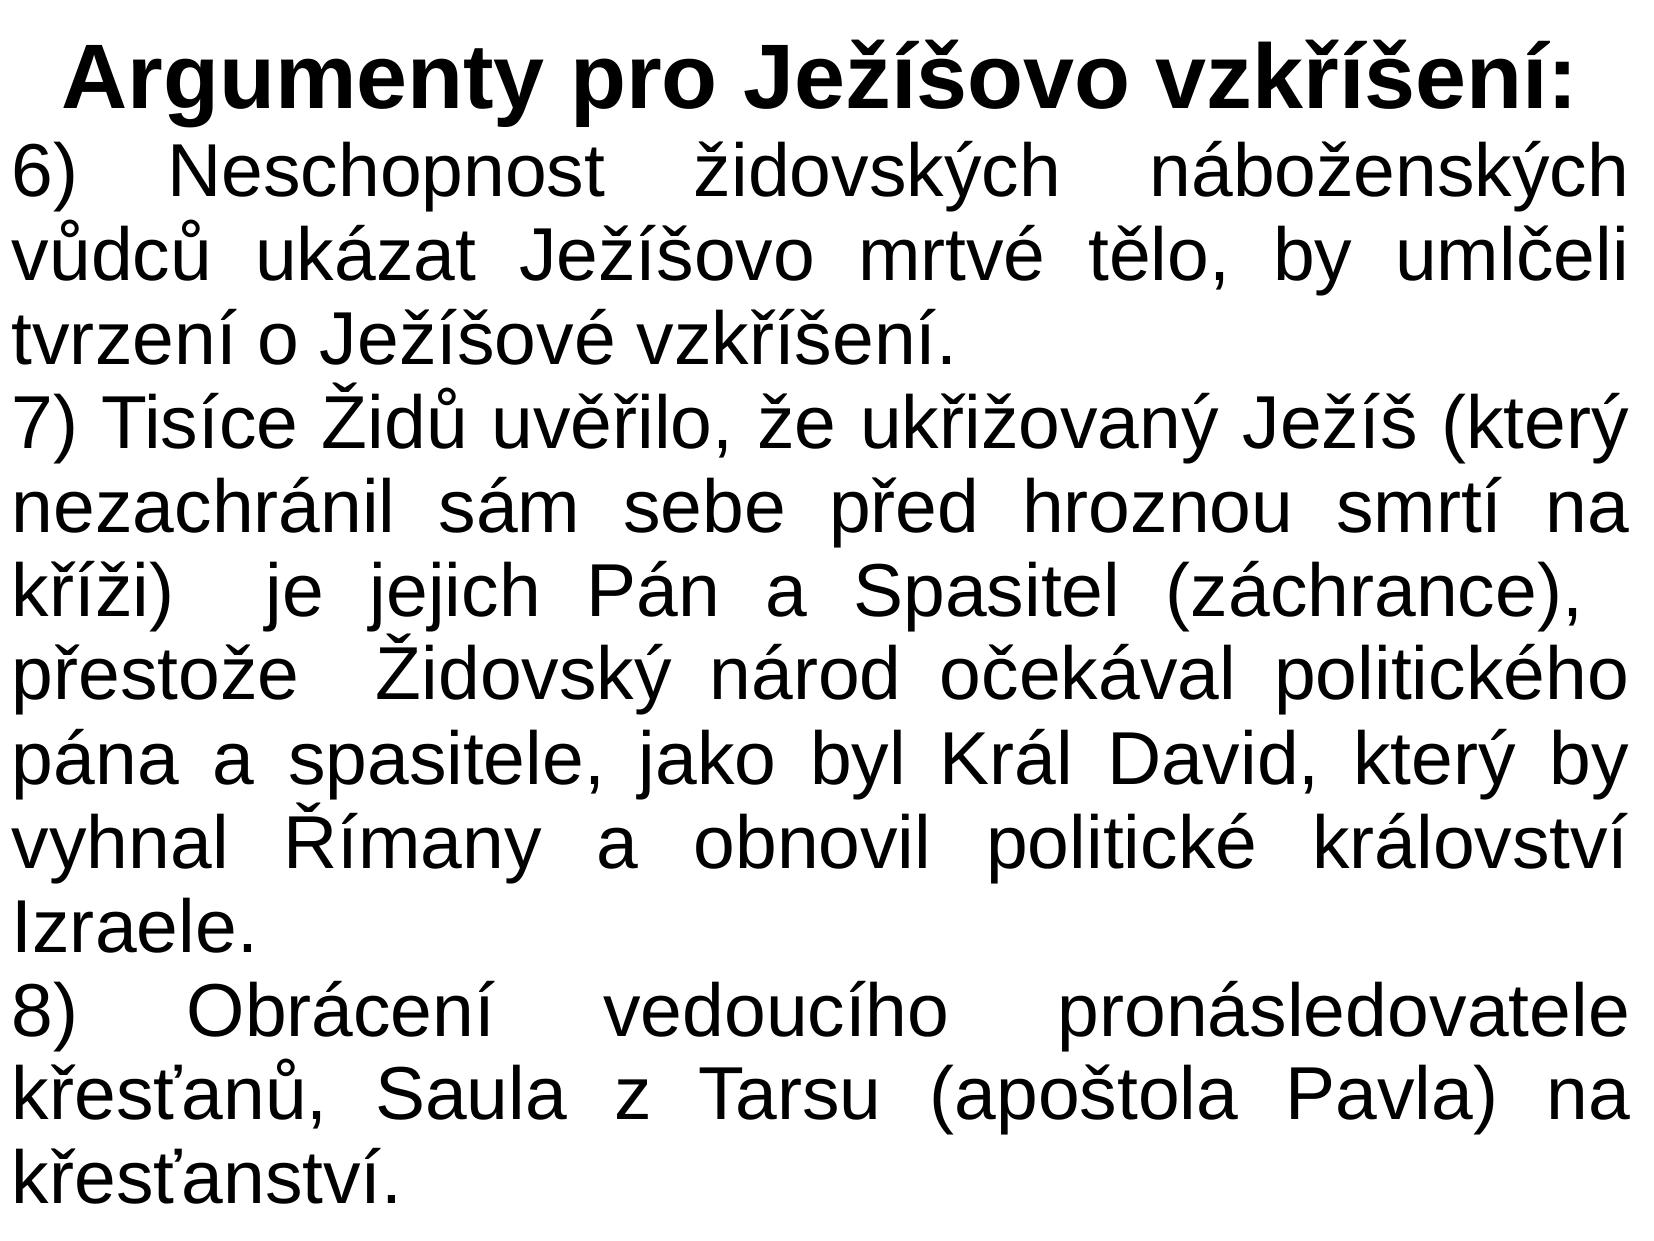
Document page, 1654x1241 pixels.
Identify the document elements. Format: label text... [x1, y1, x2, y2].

subtitle Argumenty pro Ježíšovo vzkříšení: 6) Neschopnost židovských náboženských vůdců ukázat Ježíšovo mrtvé tělo, by umlčeli tvrzení o Ježíšové vzkříšení. 7) Tisíce Židů uvěřilo, že ukřižovaný Ježíš (který nezachránil sám sebe před hroznou smrtí na kříži) je jejich Pán a Spasitel (záchrance), přestože Židovský národ očekával politického pána a spasitele, jako byl Král David, který by vyhnal Římany a obnovil politické království Izraele. 8) Obrácení vedoucího pronásledovatele křesťanů, Saula z Tarsu (apoštola Pavla) na křesťanství. [11, 16, 1630, 1241]
